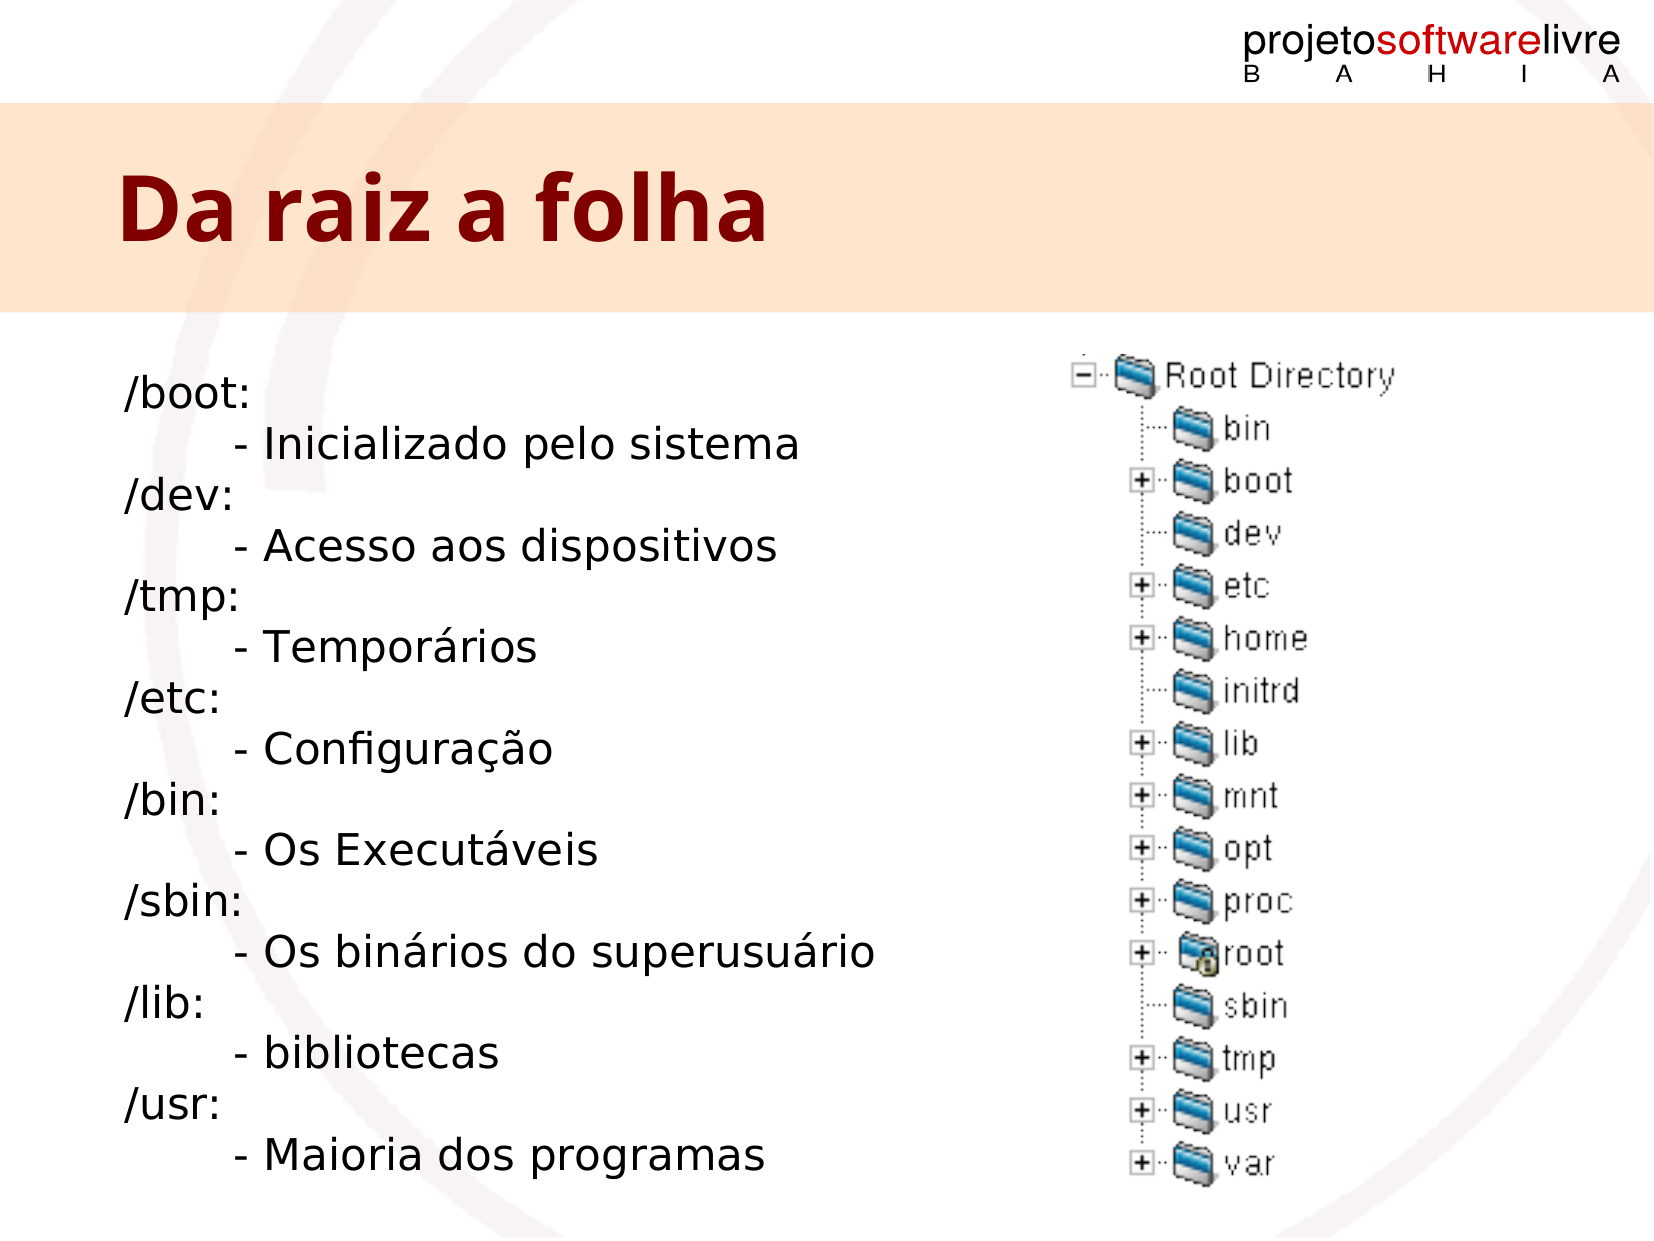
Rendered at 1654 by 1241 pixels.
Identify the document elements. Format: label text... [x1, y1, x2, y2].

picture [0, 313, 1654, 1241]
title Da raiz a folha [115, 143, 1561, 269]
text_box /boot: - Inicializado pelo sistema /dev: - Acesso aos dispositivos /tmp: - Temporários /etc: - Configuração /bin: - Os Executáveis /sbin: - Os binários do superusuário /lib: - bibliotecas /usr: - Maioria dos programas [89, 361, 1382, 1188]
picture [0, 0, 1654, 103]
